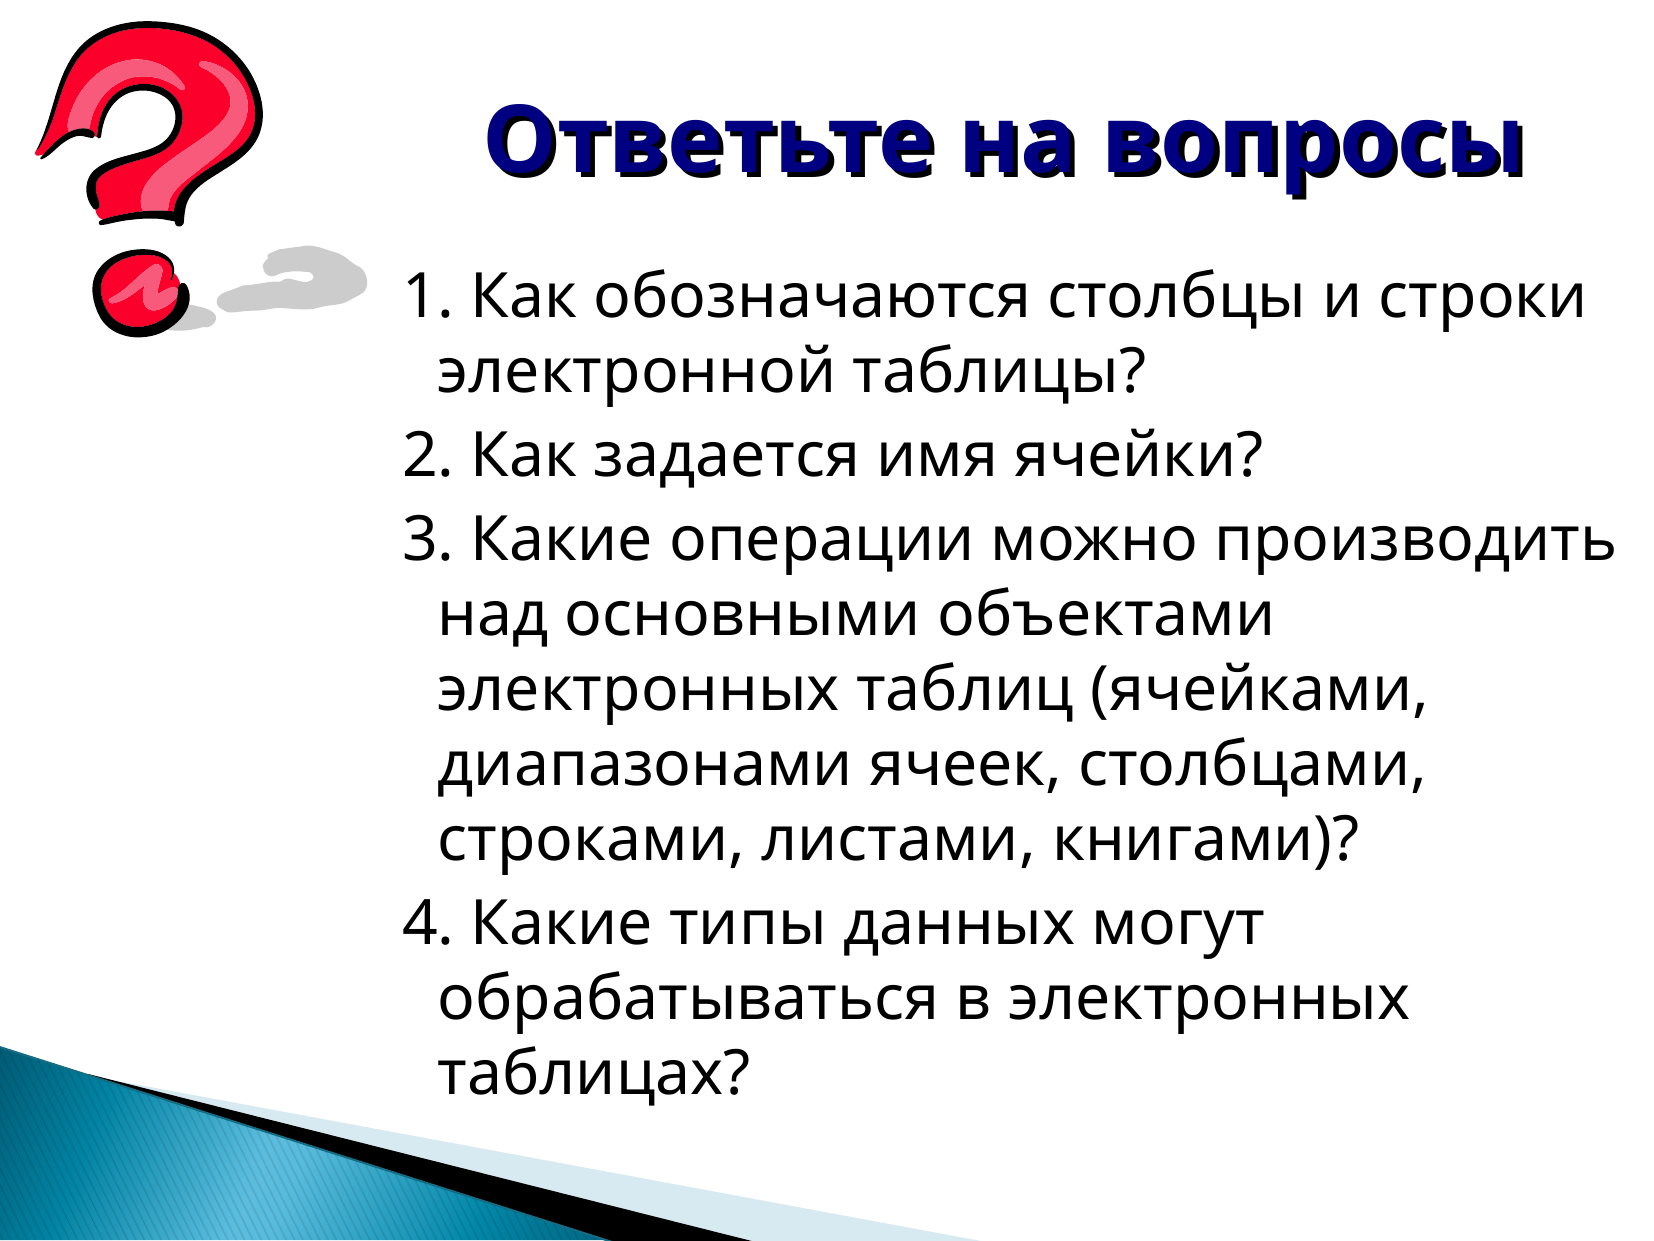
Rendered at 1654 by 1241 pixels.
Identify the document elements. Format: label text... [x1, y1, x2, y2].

subtitle 1. Как обозначаются столбцы и строки электронной таблицы? 2. Как задается имя ячейки? 3. Какие операции можно производить над основными объектами электронных таблиц (ячейками, диапазонами ячеек, столбцами, строками, листами, книгами)? 4. Какие типы данных могут обрабатываться в электронных таблицах? [385, 236, 1654, 1127]
picture [18, 4, 384, 355]
title Ответьте на вопросы [384, 38, 1654, 231]
